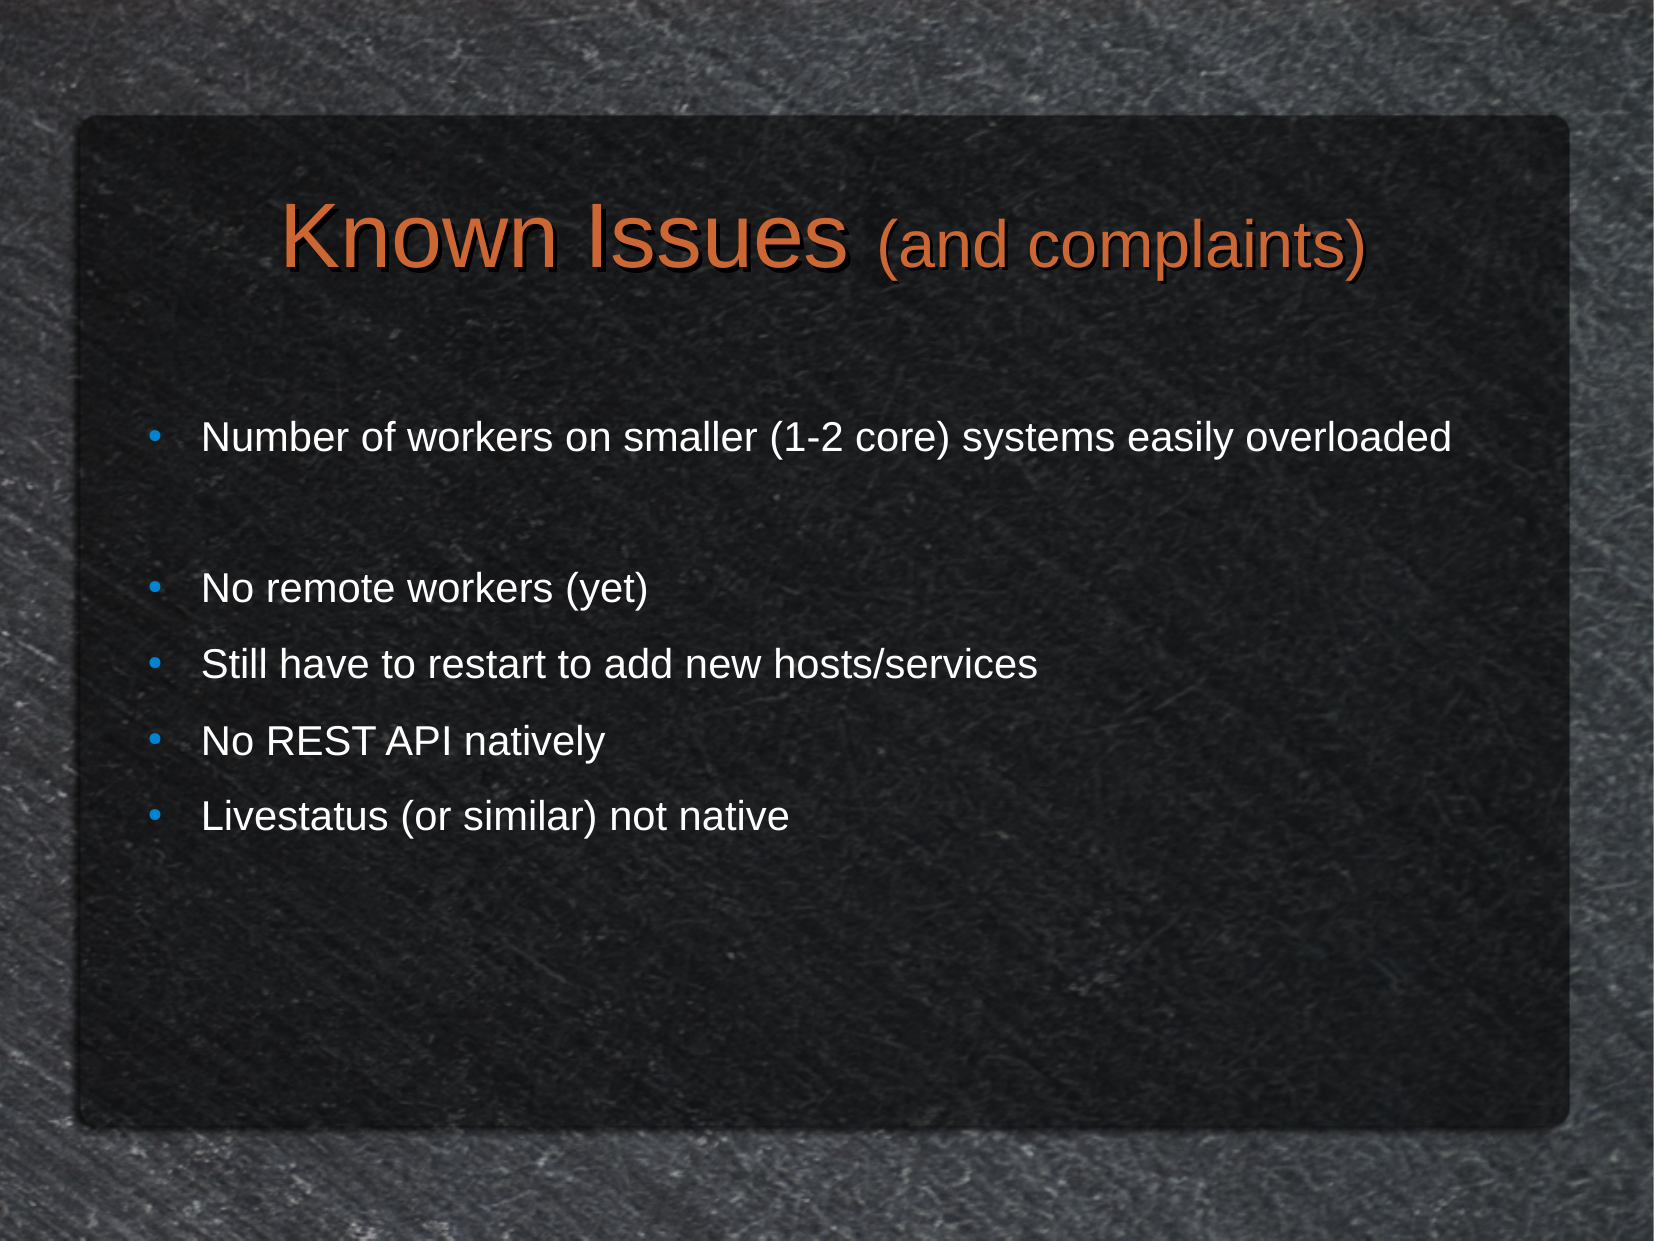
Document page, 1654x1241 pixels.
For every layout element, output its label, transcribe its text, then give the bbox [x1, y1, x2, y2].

list Number of workers on smaller (1-2 core) systems easily overloaded No remote workers (yet) Still have to restart to add new hosts/services No REST API natively Livestatus (or similar) not native [129, 413, 1518, 1063]
title Known Issues (and complaints) [129, 118, 1518, 355]
picture [0, 0, 1654, 1241]
